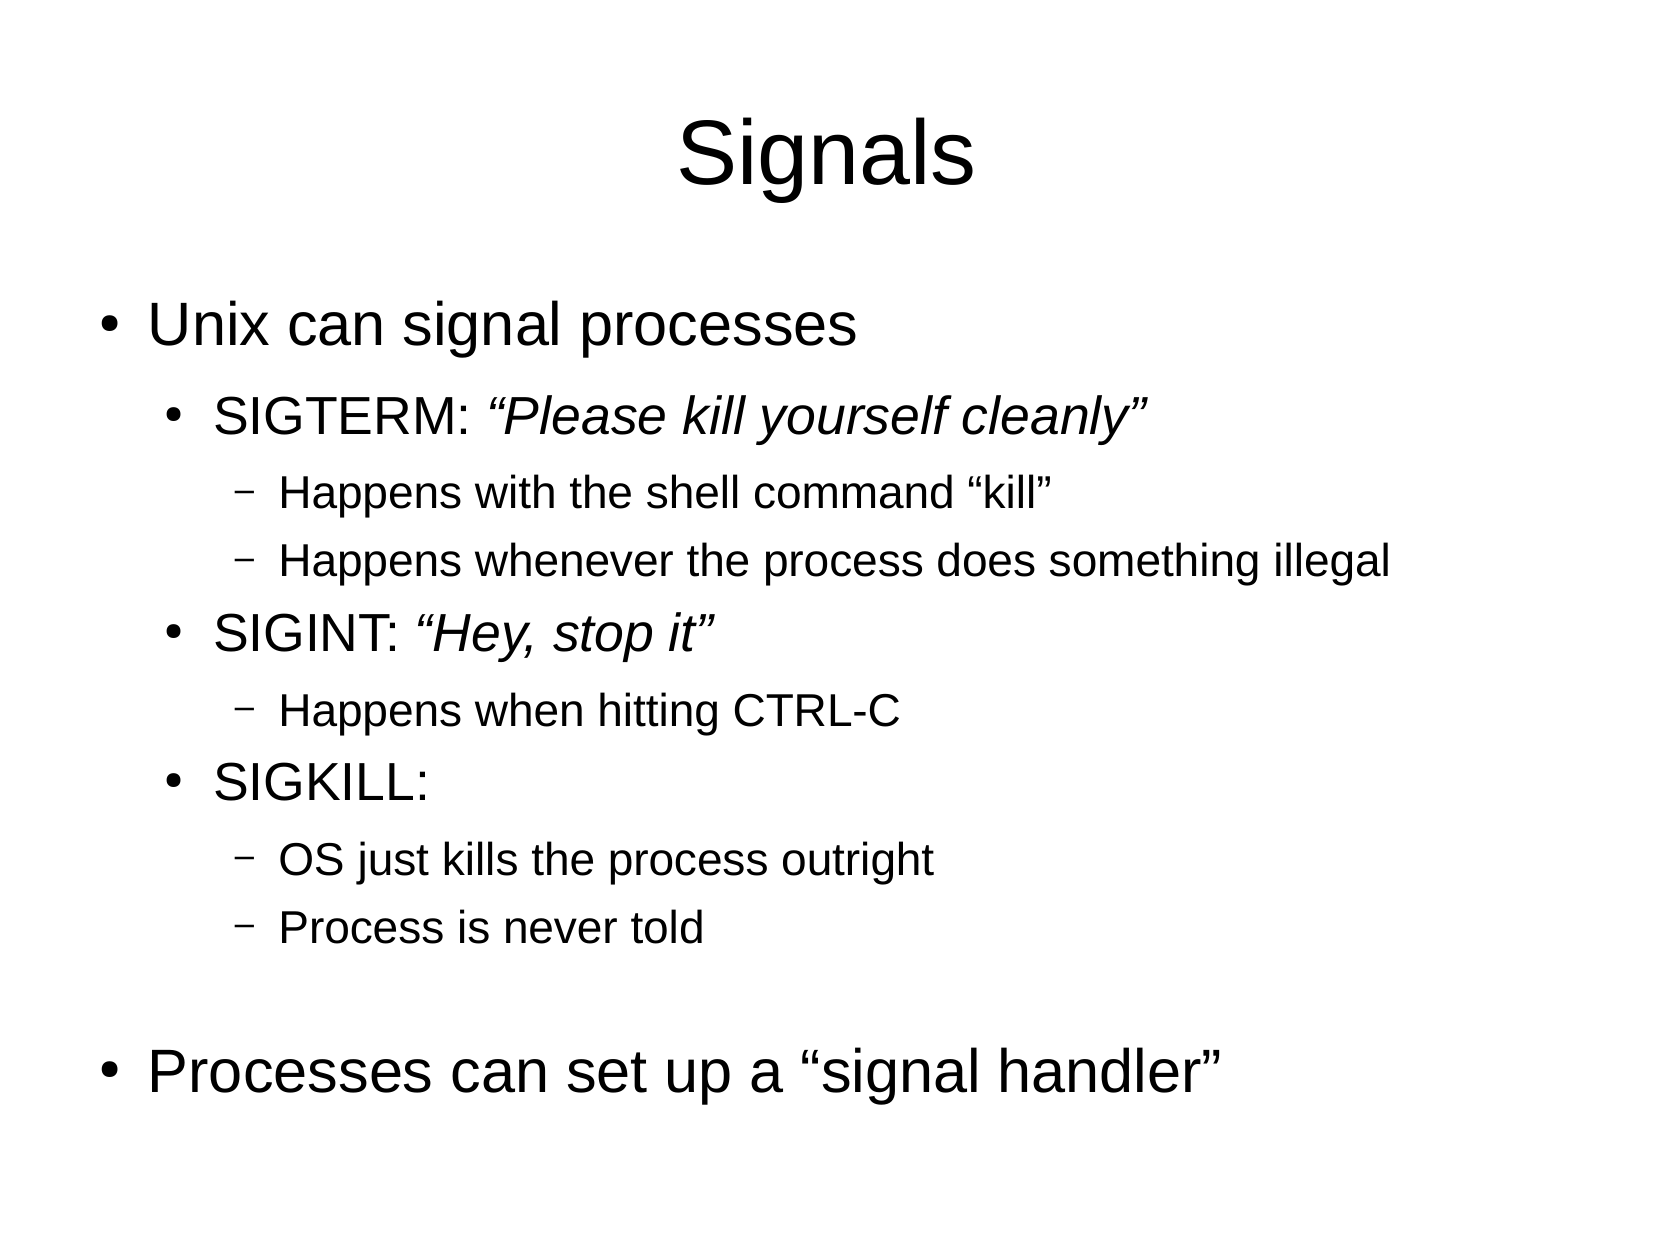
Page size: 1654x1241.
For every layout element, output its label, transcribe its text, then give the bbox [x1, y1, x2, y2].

list Unix can signal processes SIGTERM: “Please kill yourself cleanly” Happens with the shell command “kill” Happens whenever the process does something illegal SIGINT: “Hey, stop it” Happens when hitting CTRL-C SIGKILL: OS just kills the process outright Process is never told Processes can set up a “signal handler” [82, 290, 1571, 1109]
title Signals [82, 49, 1571, 257]
